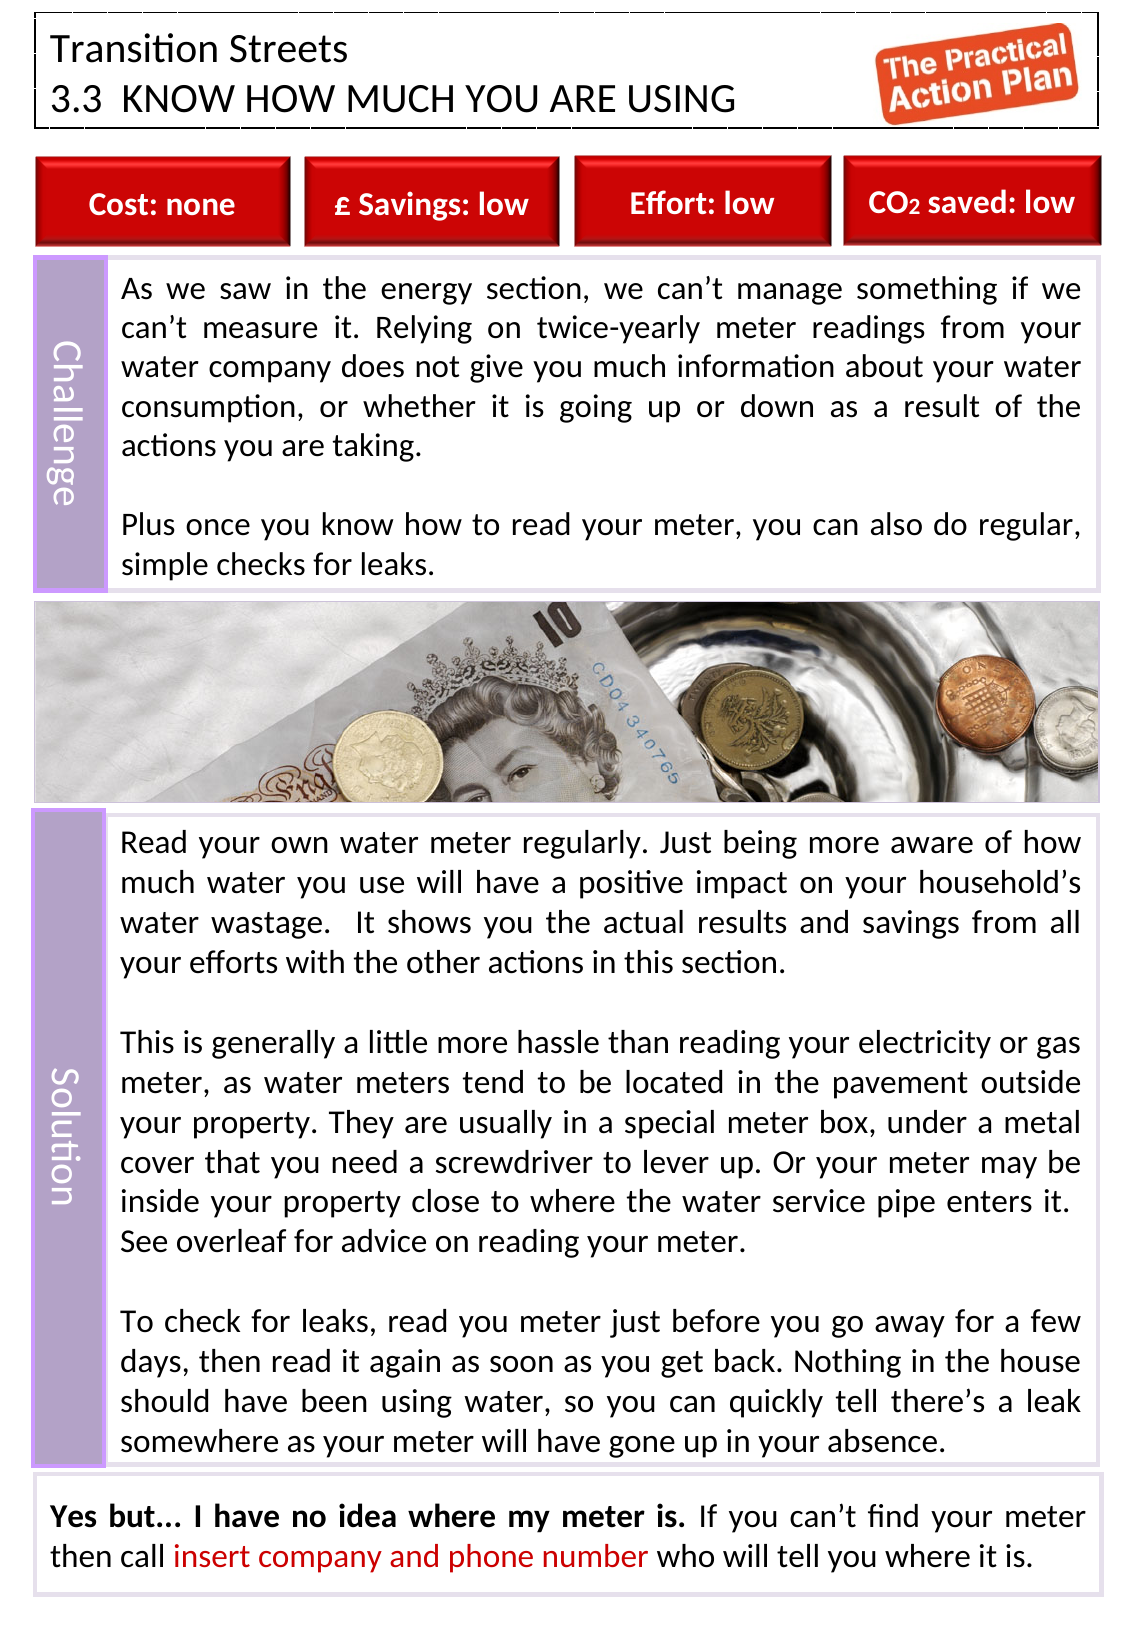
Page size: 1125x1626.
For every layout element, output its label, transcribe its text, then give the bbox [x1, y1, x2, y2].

text_box £ Savings: low [304, 157, 559, 246]
picture [841, 153, 1103, 247]
text_box CO2 saved: low [844, 156, 1100, 245]
text_box Solution [33, 809, 104, 1466]
text_box Read your own water meter regularly. Just being more aware of how much water you use will have a positive impact on your household’s water wastage. It shows you the actual results and savings from all your efforts with the other actions in this section. This is generally a little more hassle than reading your electricity or gas meter, as water meters tend to be located in the pavement outside your property. They are usually in a special meter box, under a metal cover that you need a screwdriver to lever up. Or your meter may be inside your property close to where the water service pipe enters it. See overleaf for advice on reading your meter. To check for leaks, read you meter just before you go away for a few days, then read it again as soon as you get back. Nothing in the house should have been using water, so you can quickly tell there’s a leak somewhere as your meter will have gone up in your absence. [105, 814, 1098, 1465]
picture [572, 153, 833, 248]
text_box Transition Streets 3.3 KNOW HOW MUCH YOU ARE USING [35, 12, 1099, 129]
picture [302, 154, 561, 248]
text_box Challenge [35, 257, 107, 591]
picture [35, 602, 1099, 802]
text_box Effort: low [575, 156, 830, 246]
text_box Cost: none [35, 157, 290, 246]
text_box As we saw in the energy section, we can’t manage something if we can’t measure it. Relying on twice-yearly meter readings from your water company does not give you much information about your water consumption, or whether it is going up or down as a result of the actions you are taking. Plus once you know how to read your meter, you can also do regular, simple checks for leaks. [107, 257, 1099, 591]
picture [33, 154, 292, 248]
text_box Yes but... I have no idea where my meter is. If you can’t find your meter then call insert company and phone number who will tell you where it is. [35, 1474, 1102, 1595]
